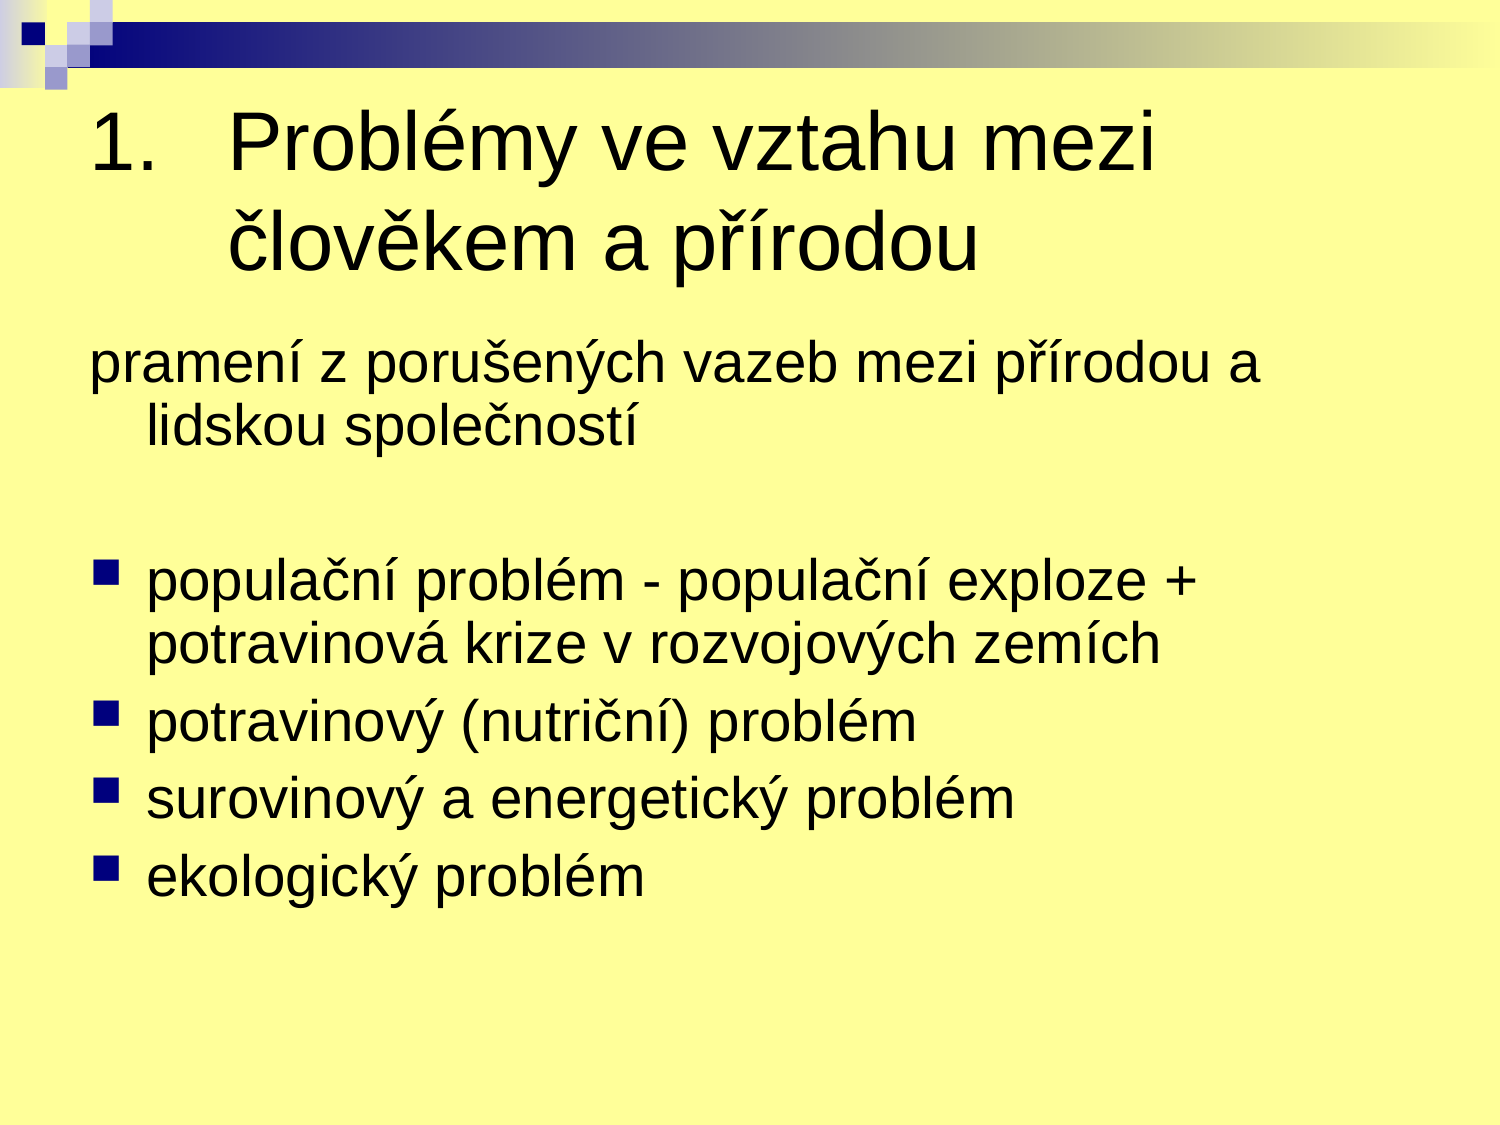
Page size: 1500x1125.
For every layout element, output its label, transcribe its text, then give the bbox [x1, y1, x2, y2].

list pramení z porušených vazeb mezi přírodou a lidskou společností populační problém - populační exploze + potravinová krize v rozvojových zemích potravinový (nutriční) problém surovinový a energetický problém ekologický problém [75, 324, 1426, 963]
title Problémy ve vztahu mezi člověkem a přírodou [75, 75, 1426, 301]
